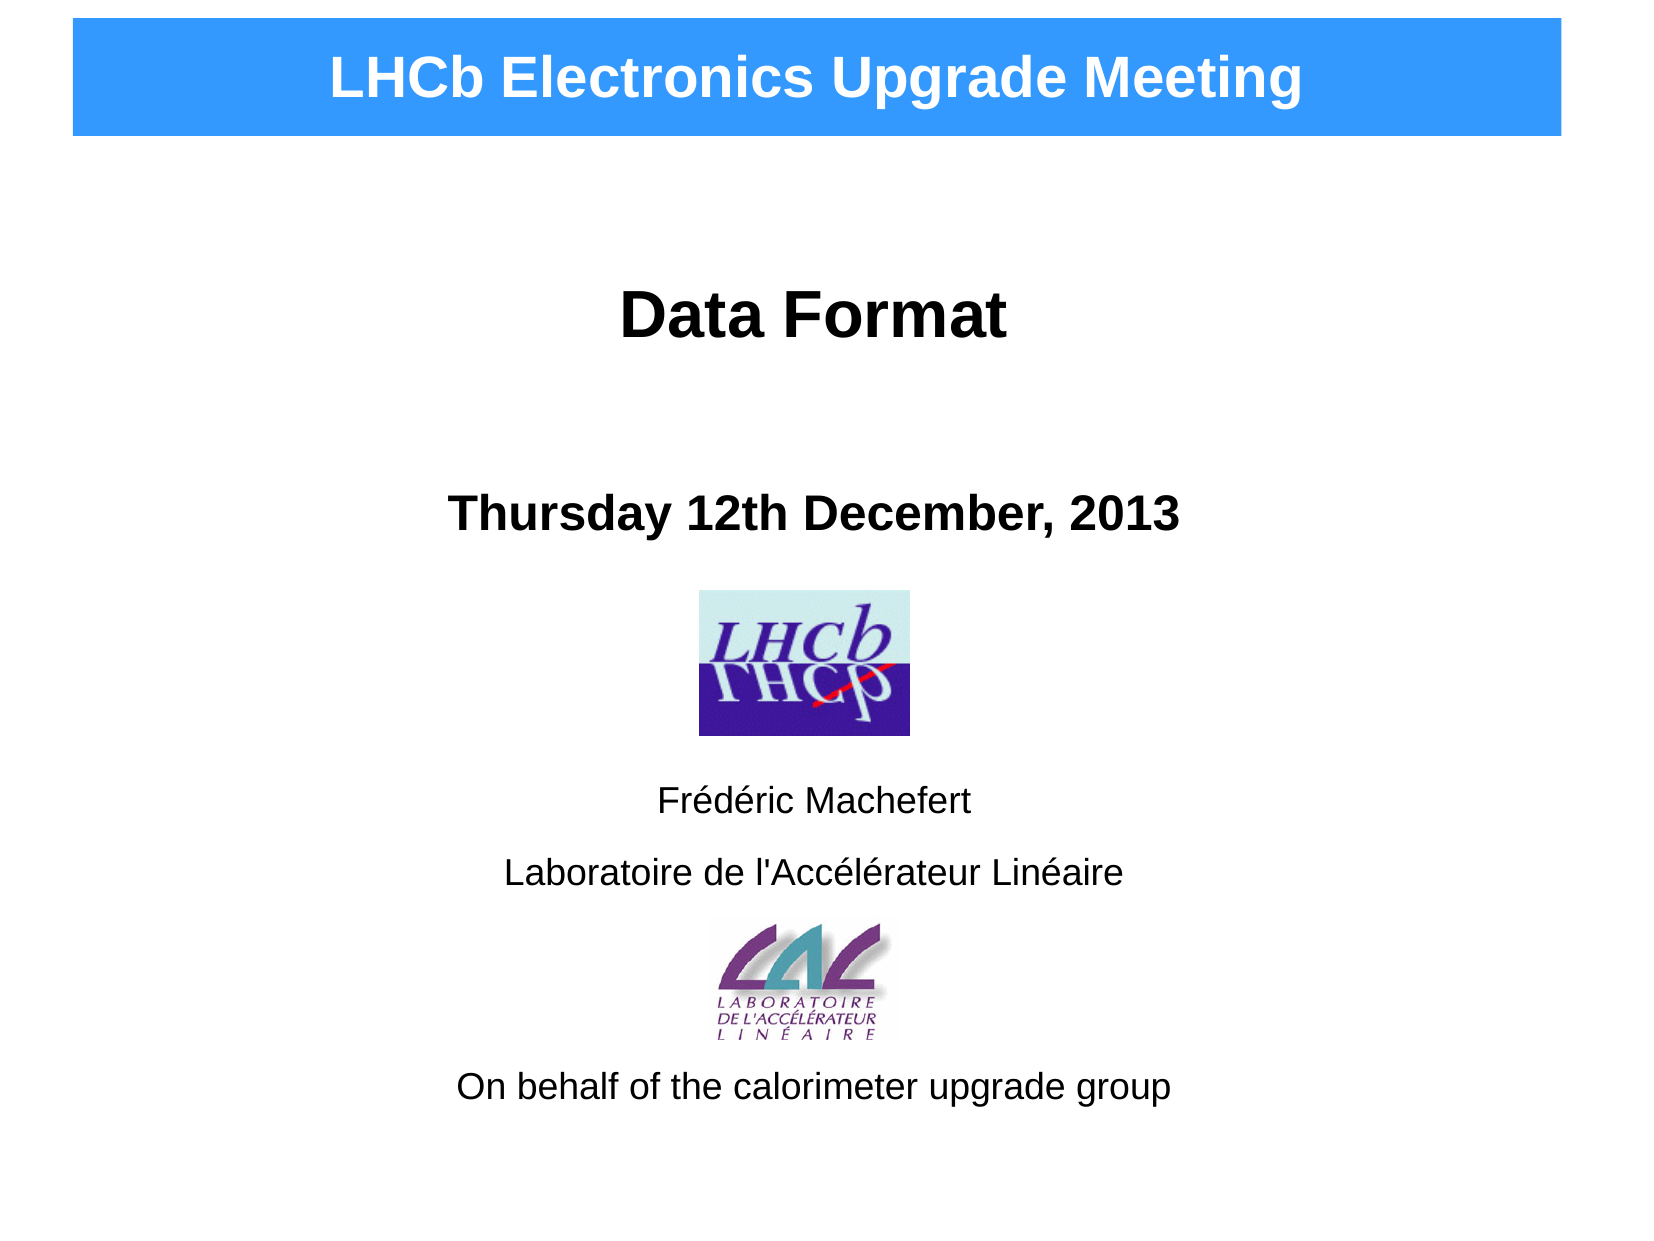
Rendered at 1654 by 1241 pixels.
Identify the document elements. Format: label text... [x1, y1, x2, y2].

picture [709, 916, 900, 1041]
title LHCb Electronics Upgrade Meeting [72, 18, 1562, 136]
list Data Format Thursday 12th December, 2013 Frédéric Machefert Laboratoire de l'Accélérateur Linéaire On behalf of the calorimeter upgrade group [190, 172, 1438, 1211]
picture [699, 590, 910, 736]
